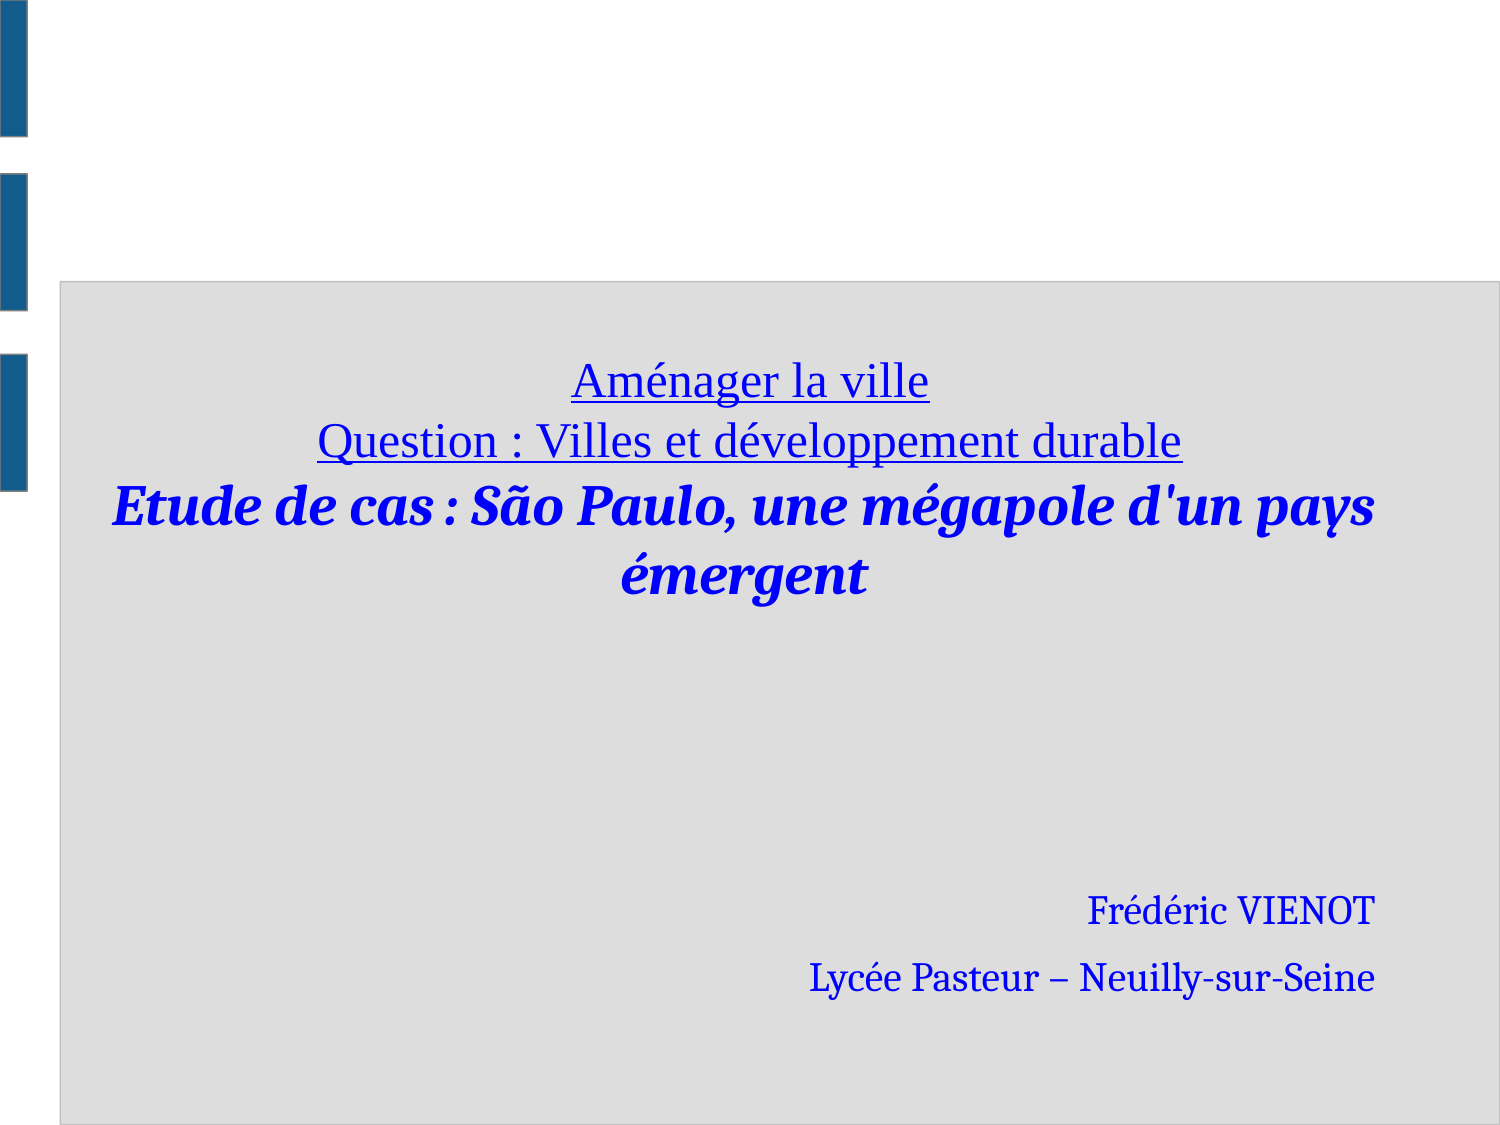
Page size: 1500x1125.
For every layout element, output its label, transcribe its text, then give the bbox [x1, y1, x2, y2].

text_box Etude de cas : São Paulo, une mégapole d'un pays émergent Frédéric VIENOT Lycée Pasteur – Neuilly-sur-Seine [112, 99, 1388, 1000]
